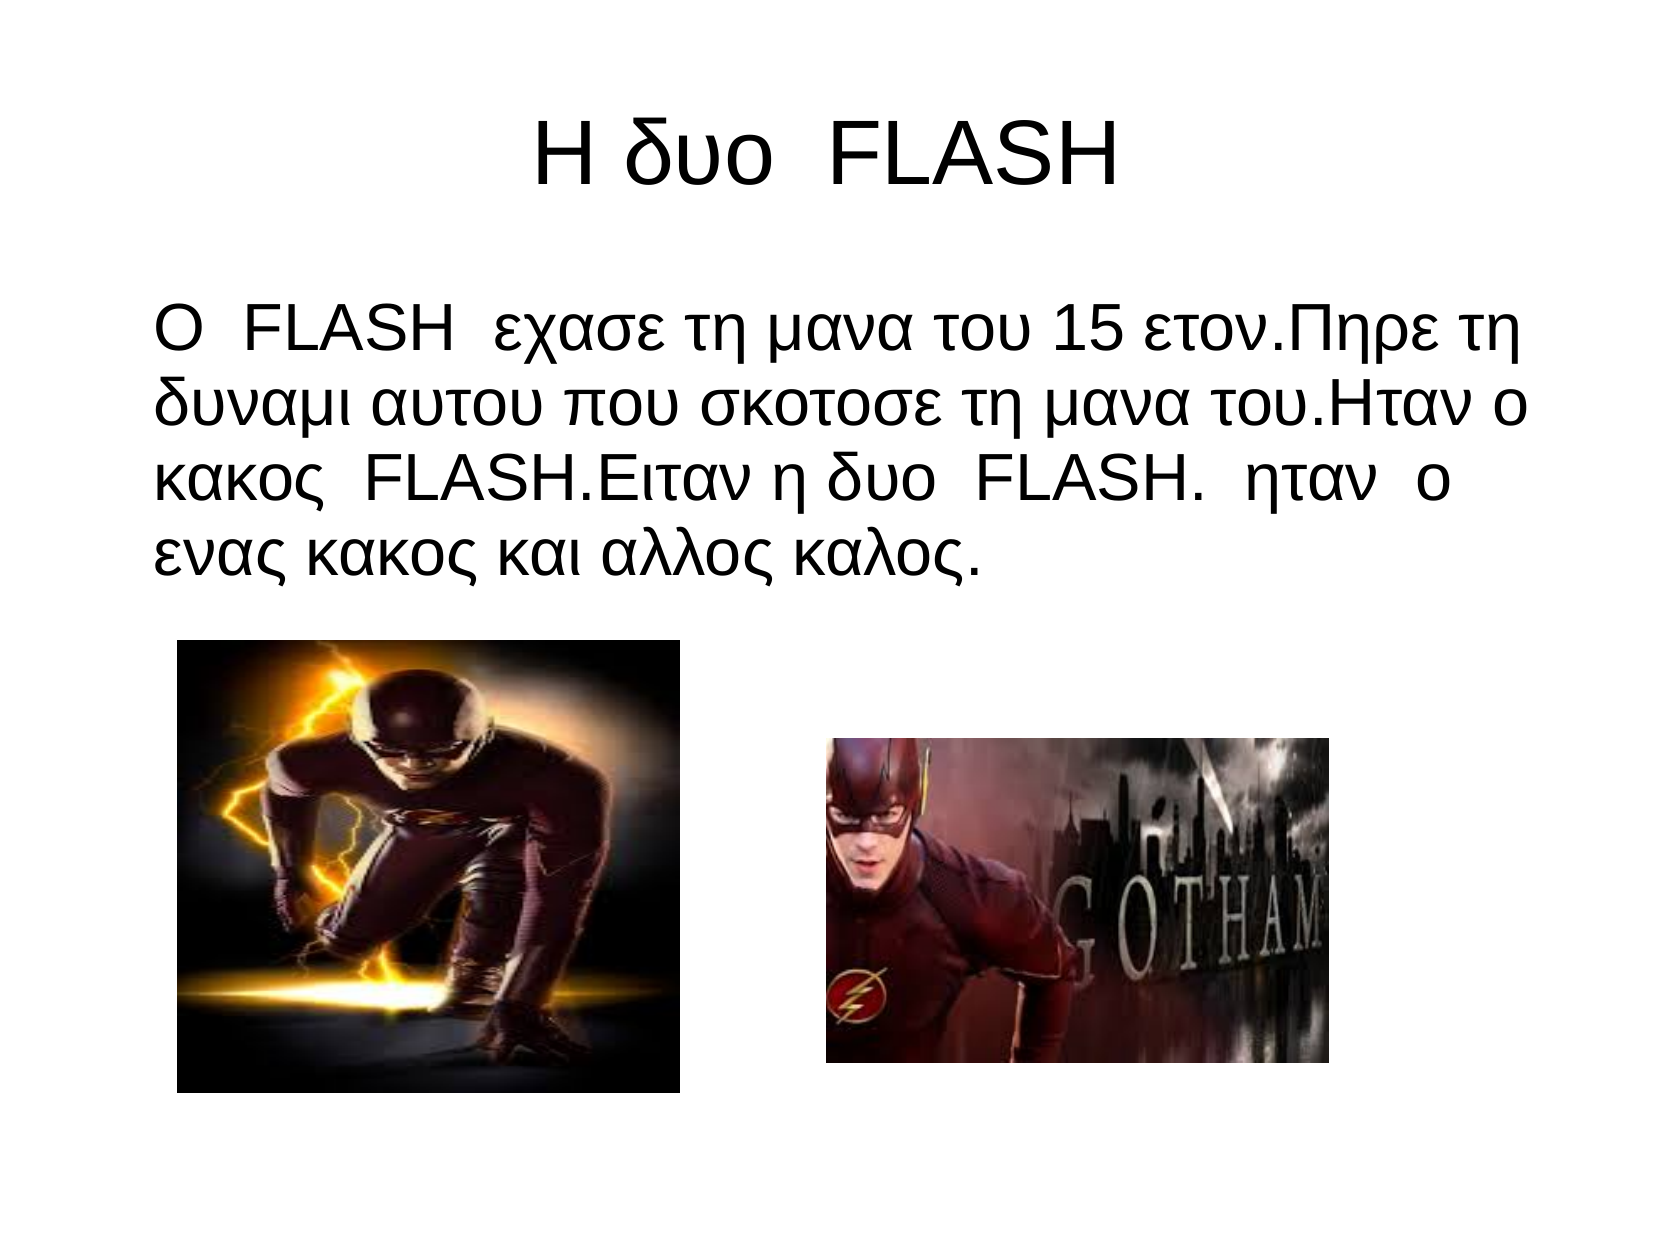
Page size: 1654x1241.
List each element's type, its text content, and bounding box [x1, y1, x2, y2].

list Ο FLASH εχασε τη μανα του 15 ετον.Πηρε τη δυναμι αυτου που σκοτοσε τη μανα του.Ηταν ο κακος FLASH.Ειταν η δυο FLASH. ηταν ο ενας κακος και αλλος καλος. [82, 290, 1571, 1109]
title Η δυο FLASH [82, 49, 1571, 257]
picture [826, 738, 1329, 1063]
picture [177, 640, 680, 1093]
